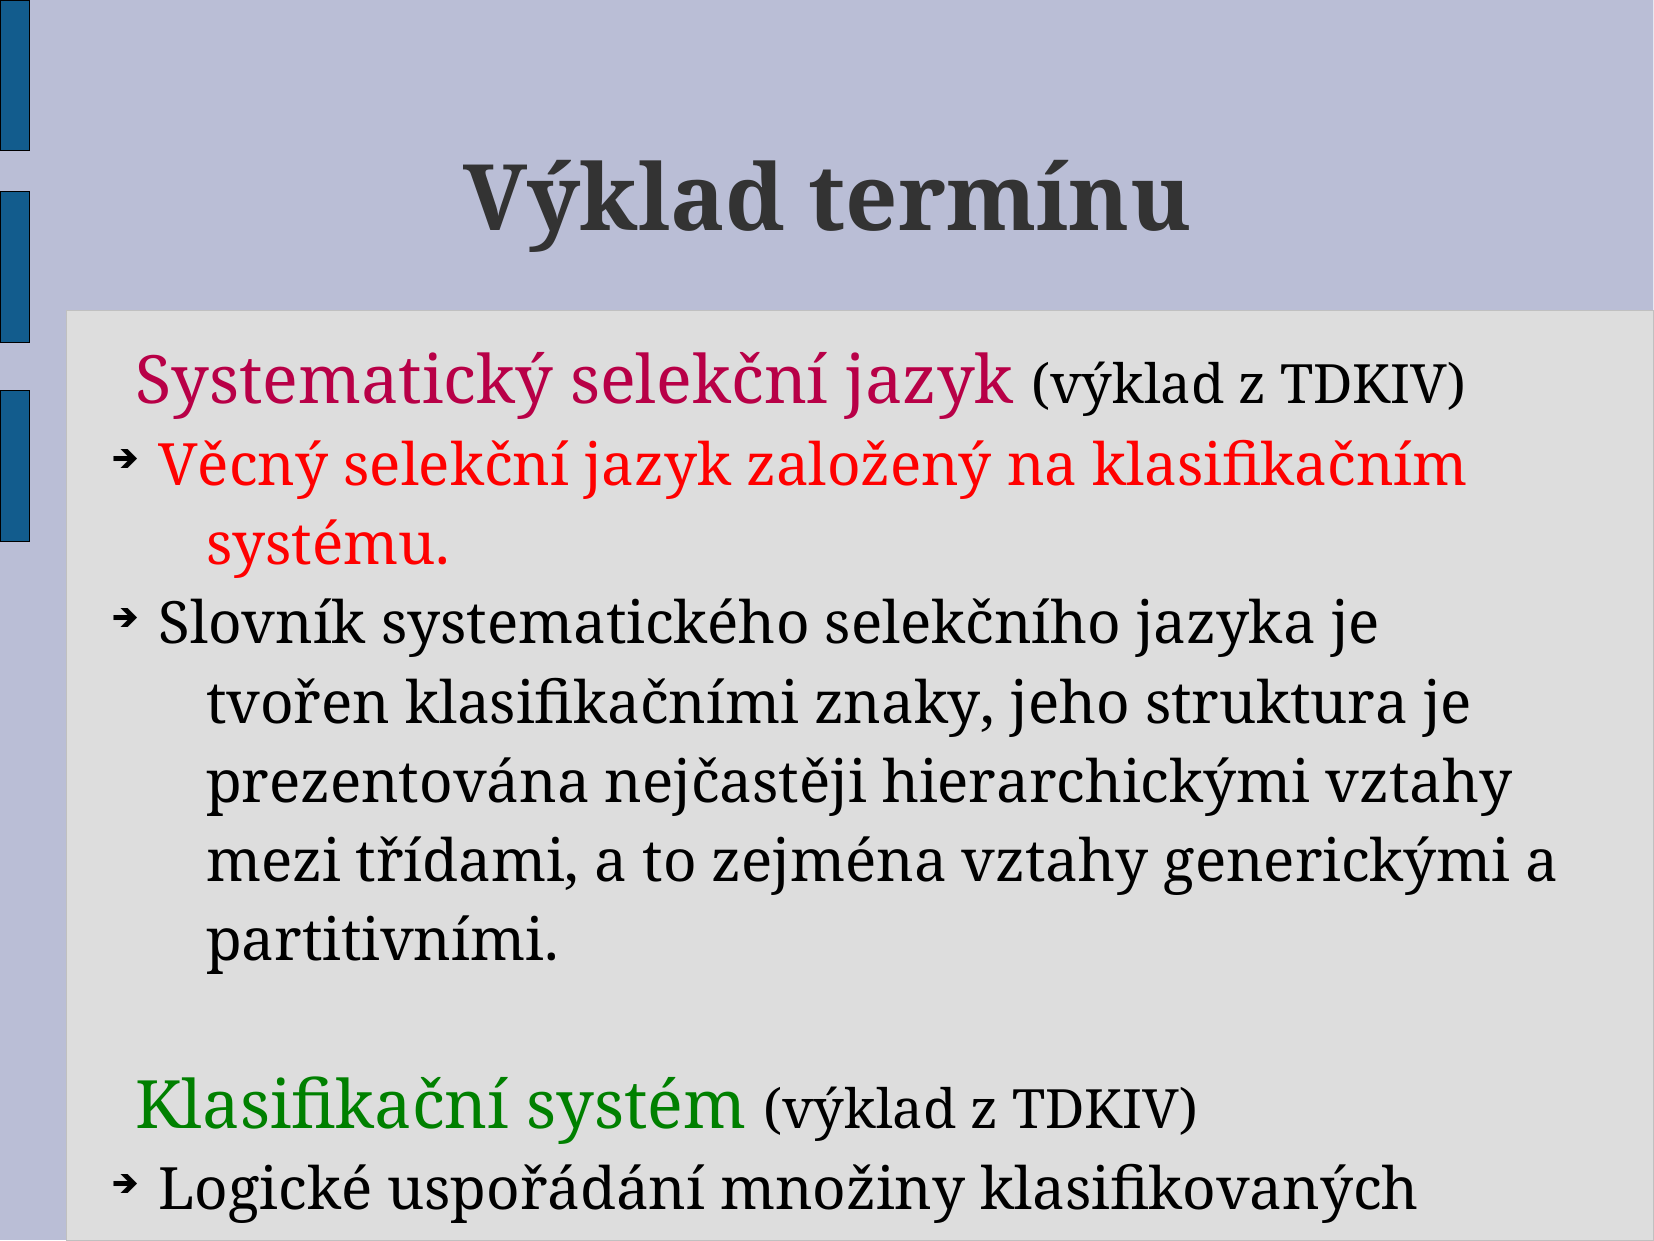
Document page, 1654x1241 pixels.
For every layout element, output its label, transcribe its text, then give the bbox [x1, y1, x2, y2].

title Výklad termínu [121, 98, 1534, 291]
list Systematický selekční jazyk (výklad z TDKIV) Věcný selekční jazyk založený na klasifikačním systému. Slovník systematického selekčního jazyka je tvořen klasifikačními znaky, jeho struktura je prezentována nejčastěji hierarchickými vztahy mezi třídami, a to zejména vztahy generickými a partitivními. Klasifikační systém (výklad z TDKIV) Logické uspořádání množiny klasifikovaných pojmů na základě vztahů a závislostí mezi charakteristickými znaky těchto pojmů... (více viz výklad TDKIV). [64, 332, 1565, 1211]
